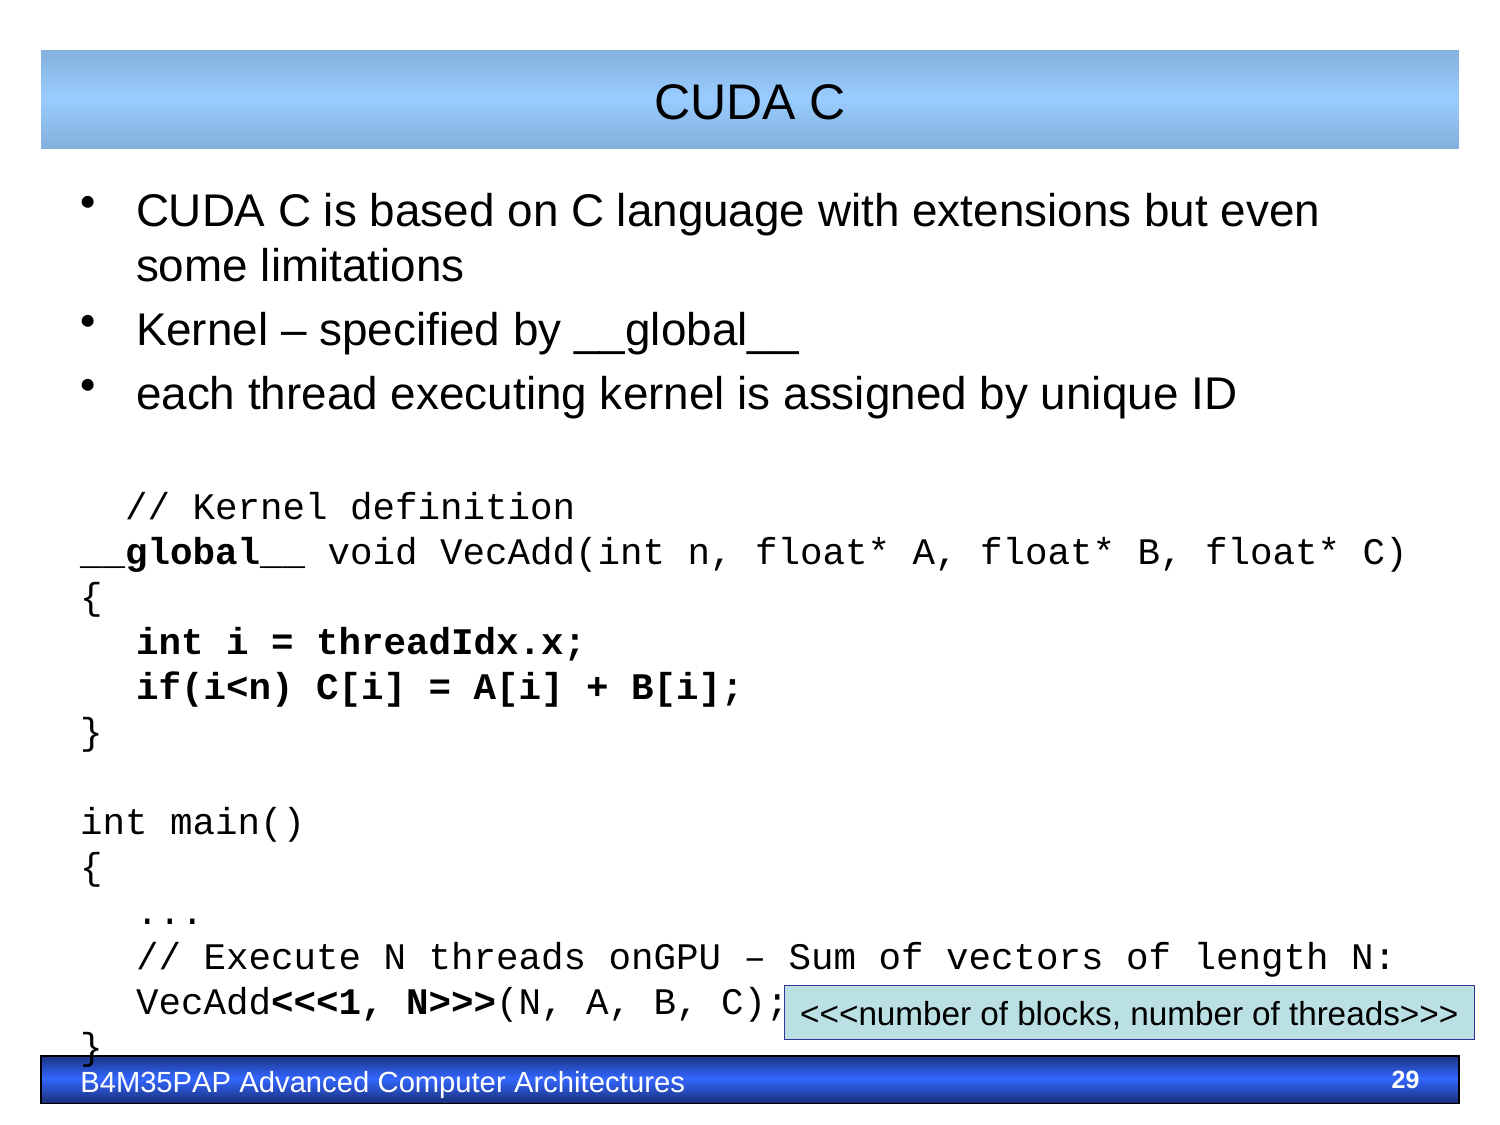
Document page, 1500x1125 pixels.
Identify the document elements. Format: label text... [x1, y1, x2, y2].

list CUDA C is based on C language with extensions but even some limitations Kernel – specified by __global__ each thread executing kernel is assigned by unique ID // Kernel definition __global__ void VecAdd(int n, float* A, float* B, float* C) { int i = threadIdx.x; if(i<n) C[i] = A[i] + B[i]; } int main() { ... // Execute N threads onGPU – Sum of vectors of length N: VecAdd<<<1, N>>>(N, A, B, C); } [64, 172, 1436, 1000]
text_box <<<number of blocks, number of threads>>> [784, 985, 1475, 1040]
title CUDA C [41, 50, 1459, 149]
